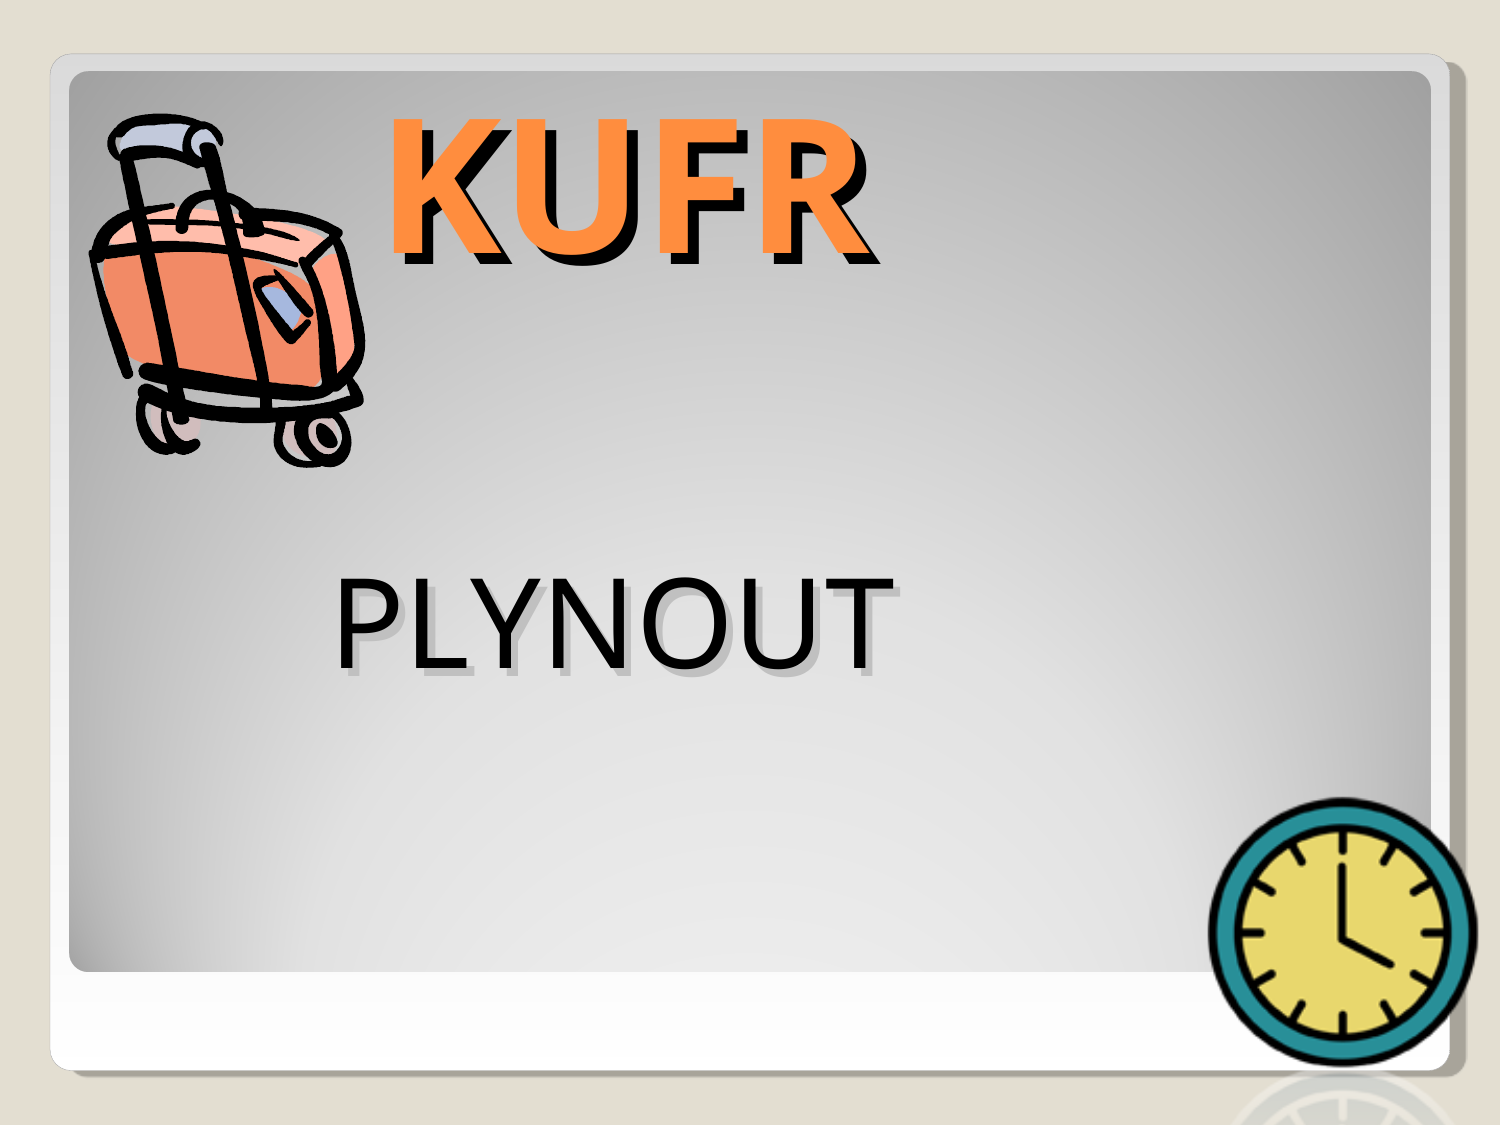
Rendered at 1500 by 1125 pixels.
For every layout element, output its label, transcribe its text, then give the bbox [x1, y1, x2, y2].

text_box PLYNOUT [107, 536, 1117, 780]
picture [69, 71, 1500, 1125]
text_box KUFR [362, 54, 1379, 362]
